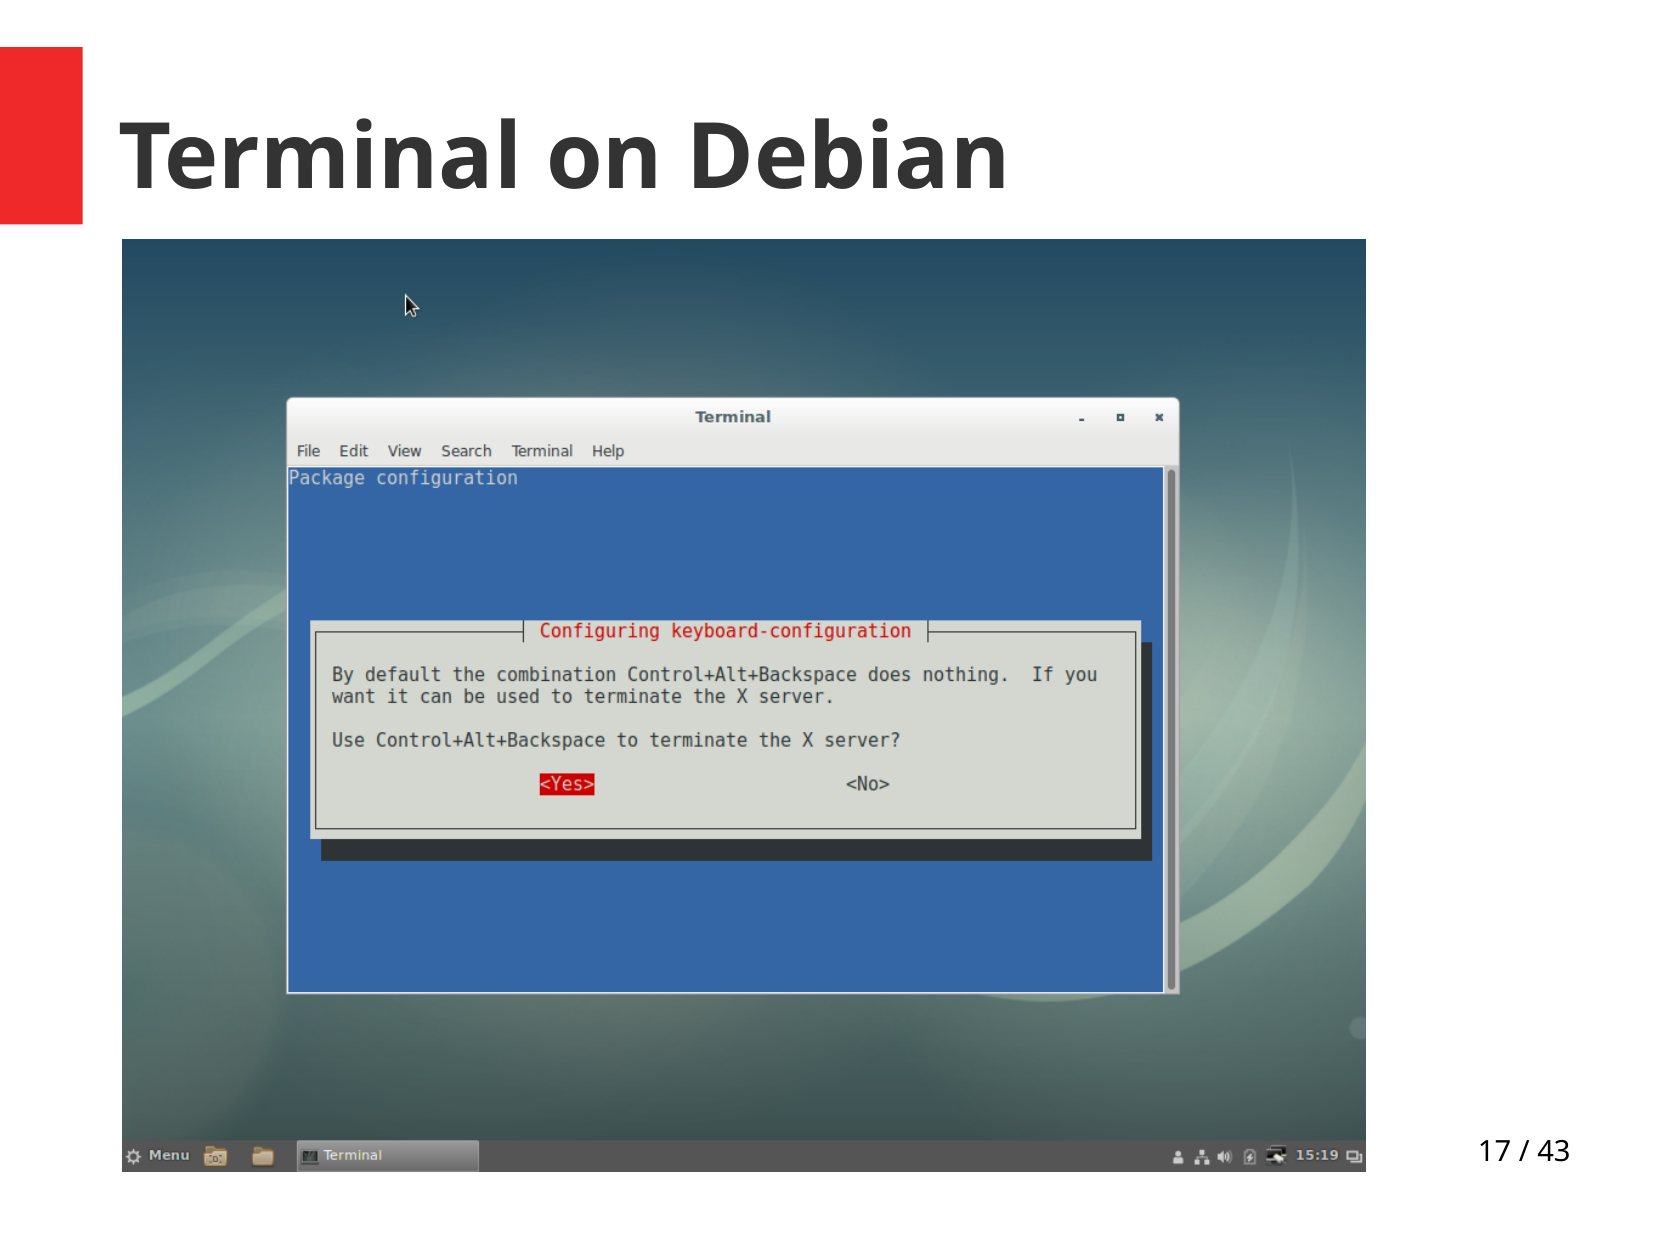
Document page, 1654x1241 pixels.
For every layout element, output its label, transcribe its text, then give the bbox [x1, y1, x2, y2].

picture [122, 239, 1366, 1173]
title Terminal on Debian [118, 49, 1571, 257]
